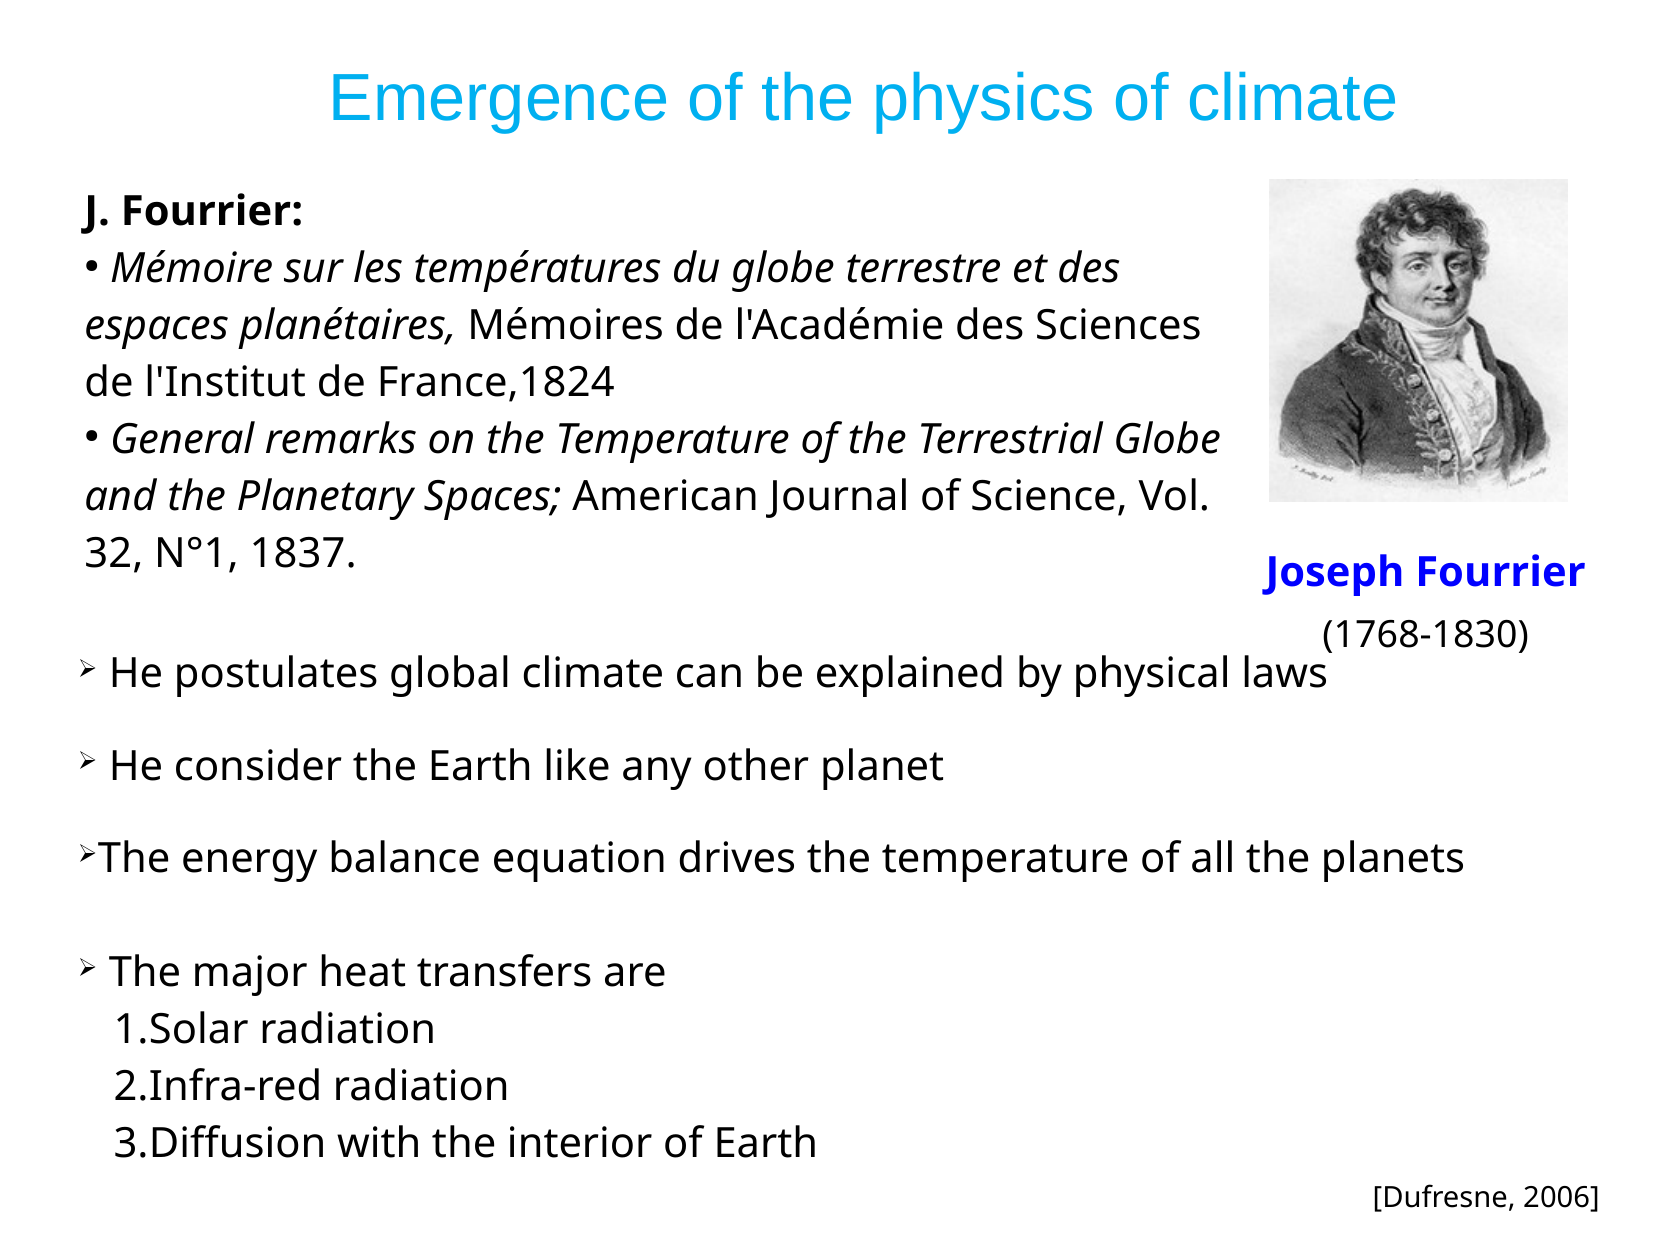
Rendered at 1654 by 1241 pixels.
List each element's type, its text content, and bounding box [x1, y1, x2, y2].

text_box [Dufresne, 2006] [1122, 1174, 1615, 1231]
text_box He postulates global climate can be explained by physical laws He consider the Earth like any other planet The energy balance equation drives the temperature of all the planets The major heat transfers are Solar radiation Infra-red radiation Diffusion with the interior of Earth [63, 635, 1599, 1200]
picture [1269, 179, 1568, 502]
text_box Joseph Fourrier (1768-1830) [1237, 525, 1614, 672]
title Emergence of the physics of climate [74, 21, 1654, 167]
text_box J. Fourrier: Mémoire sur les températures du globe terrestre et des espaces planétaires, Mémoires de l'Académie des Sciences de l'Institut de France,1824 General remarks on the Temperature of the Terrestrial Globe and the Planetary Spaces; American Journal of Science, Vol. 32, N°1, 1837. [69, 173, 1238, 615]
